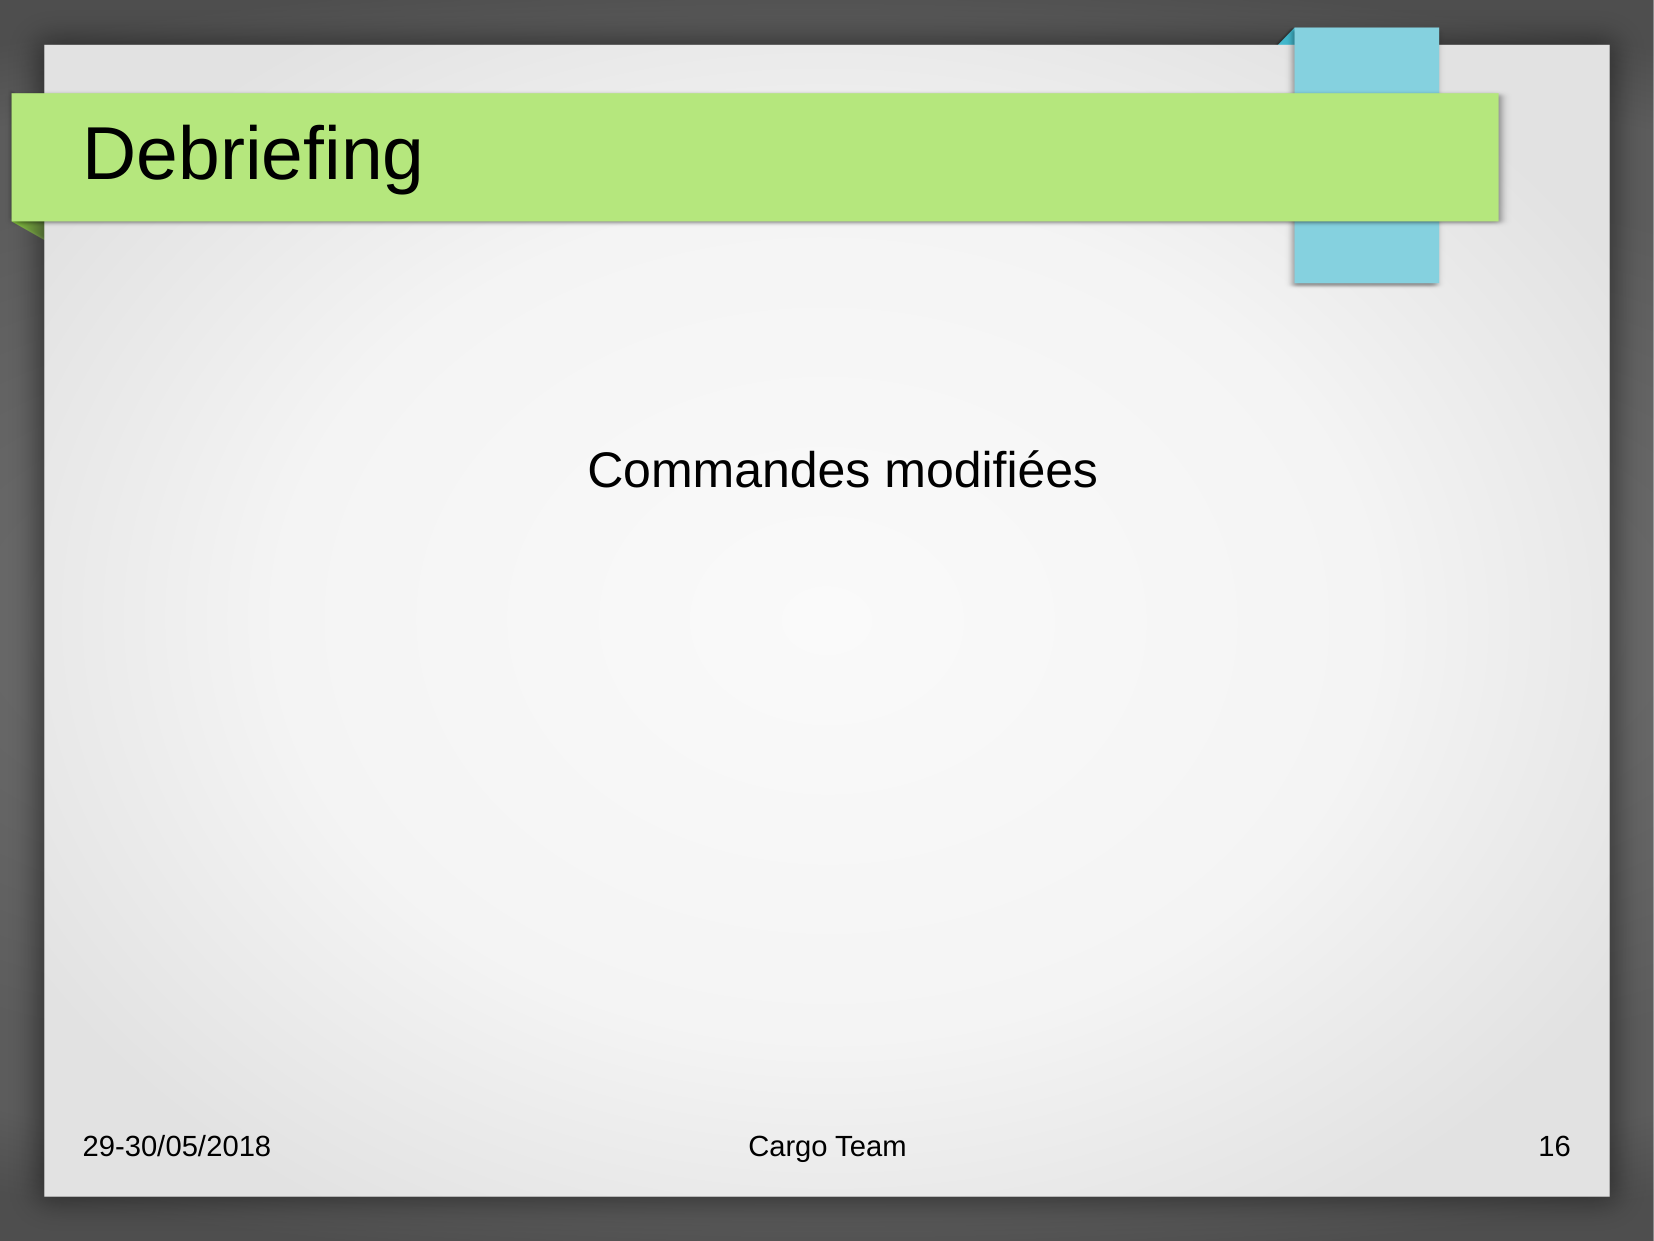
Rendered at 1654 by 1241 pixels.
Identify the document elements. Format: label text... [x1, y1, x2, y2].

picture [0, 0, 1654, 1241]
title Debriefing [82, 94, 1264, 213]
text_box Commandes modifiées [120, 435, 1531, 533]
